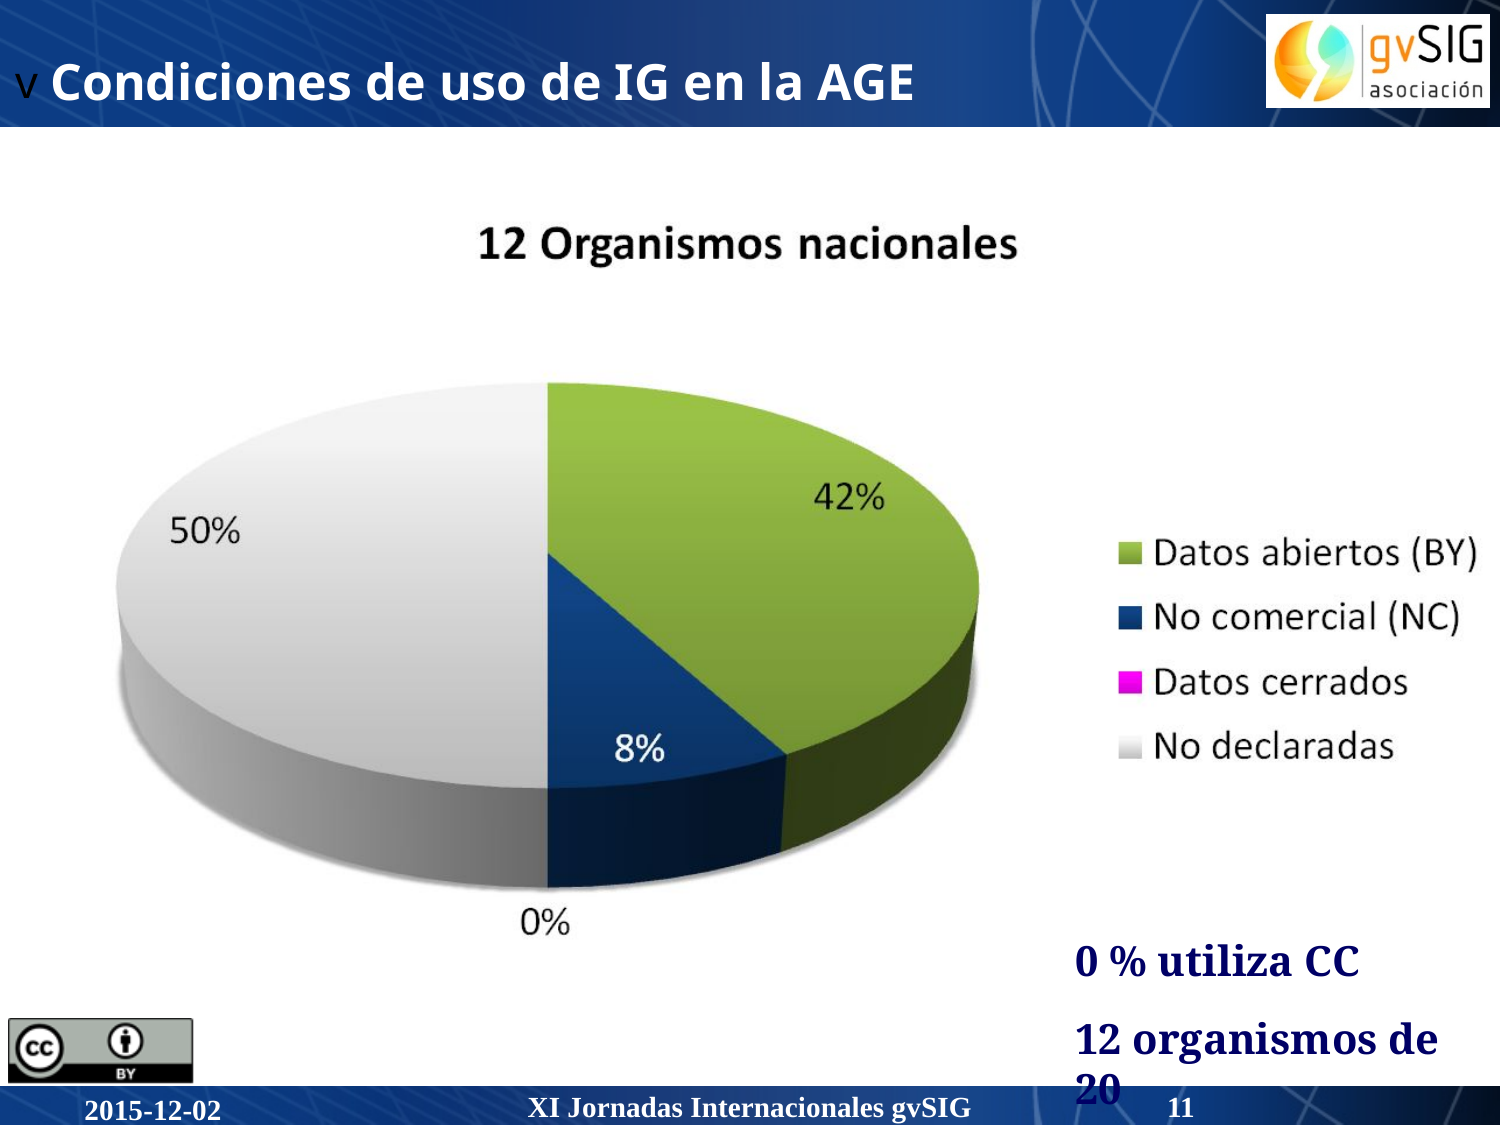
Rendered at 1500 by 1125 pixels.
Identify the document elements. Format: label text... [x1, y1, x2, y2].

picture [0, 203, 1494, 1014]
picture [0, 1086, 1500, 1125]
list 12 organismos de 20 [1060, 1014, 1465, 1073]
title Condiciones de uso de IG en la AGE [0, 43, 1276, 107]
picture [1106, 1086, 1113, 1102]
text_box 0 % utiliza CC [1060, 927, 1465, 996]
picture [0, 0, 1500, 127]
